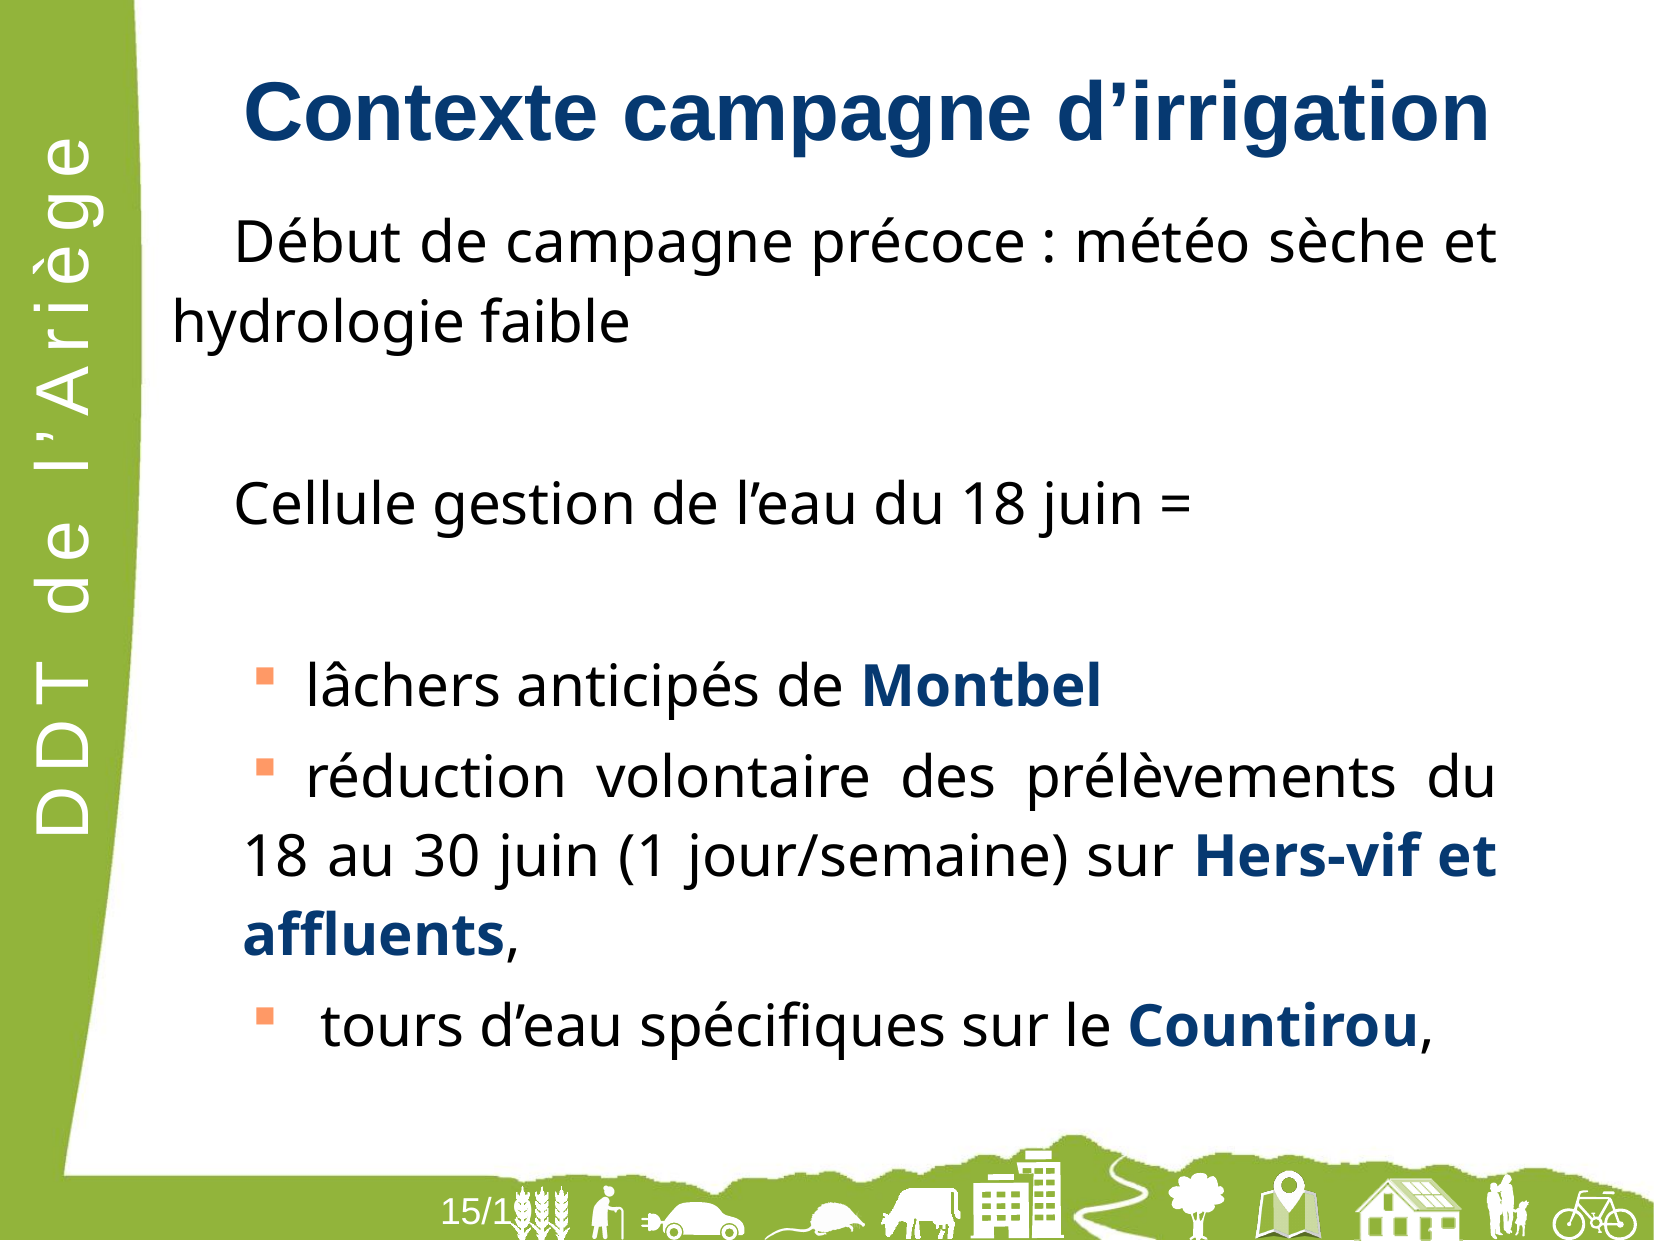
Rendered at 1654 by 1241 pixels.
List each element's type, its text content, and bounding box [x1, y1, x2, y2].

picture [1575, 1207, 1612, 1240]
picture [670, 1229, 678, 1236]
picture [1035, 1203, 1043, 1208]
picture [0, 0, 1654, 1241]
picture [1047, 1215, 1055, 1220]
picture [1608, 1214, 1617, 1223]
picture [1035, 1180, 1043, 1185]
picture [1556, 1212, 1582, 1237]
title Contexte campagne d’irrigation [141, 44, 1617, 180]
picture [1579, 1200, 1607, 1217]
picture [726, 1229, 733, 1237]
list Début de campagne précoce : météo sèche et hydrologie faible Cellule gestion de l’eau du 18 juin = lâchers anticipés de Montbel réduction volontaire des prélèvements du 18 au 30 juin (1 jour/semaine) sur Hers-vif et affluents, tours d’eau spécifiques sur le Countirou, [168, 200, 1498, 1175]
picture [1602, 1203, 1612, 1222]
picture [1035, 1215, 1043, 1220]
picture [1035, 1192, 1043, 1197]
picture [1608, 1212, 1633, 1237]
picture [678, 1233, 725, 1240]
